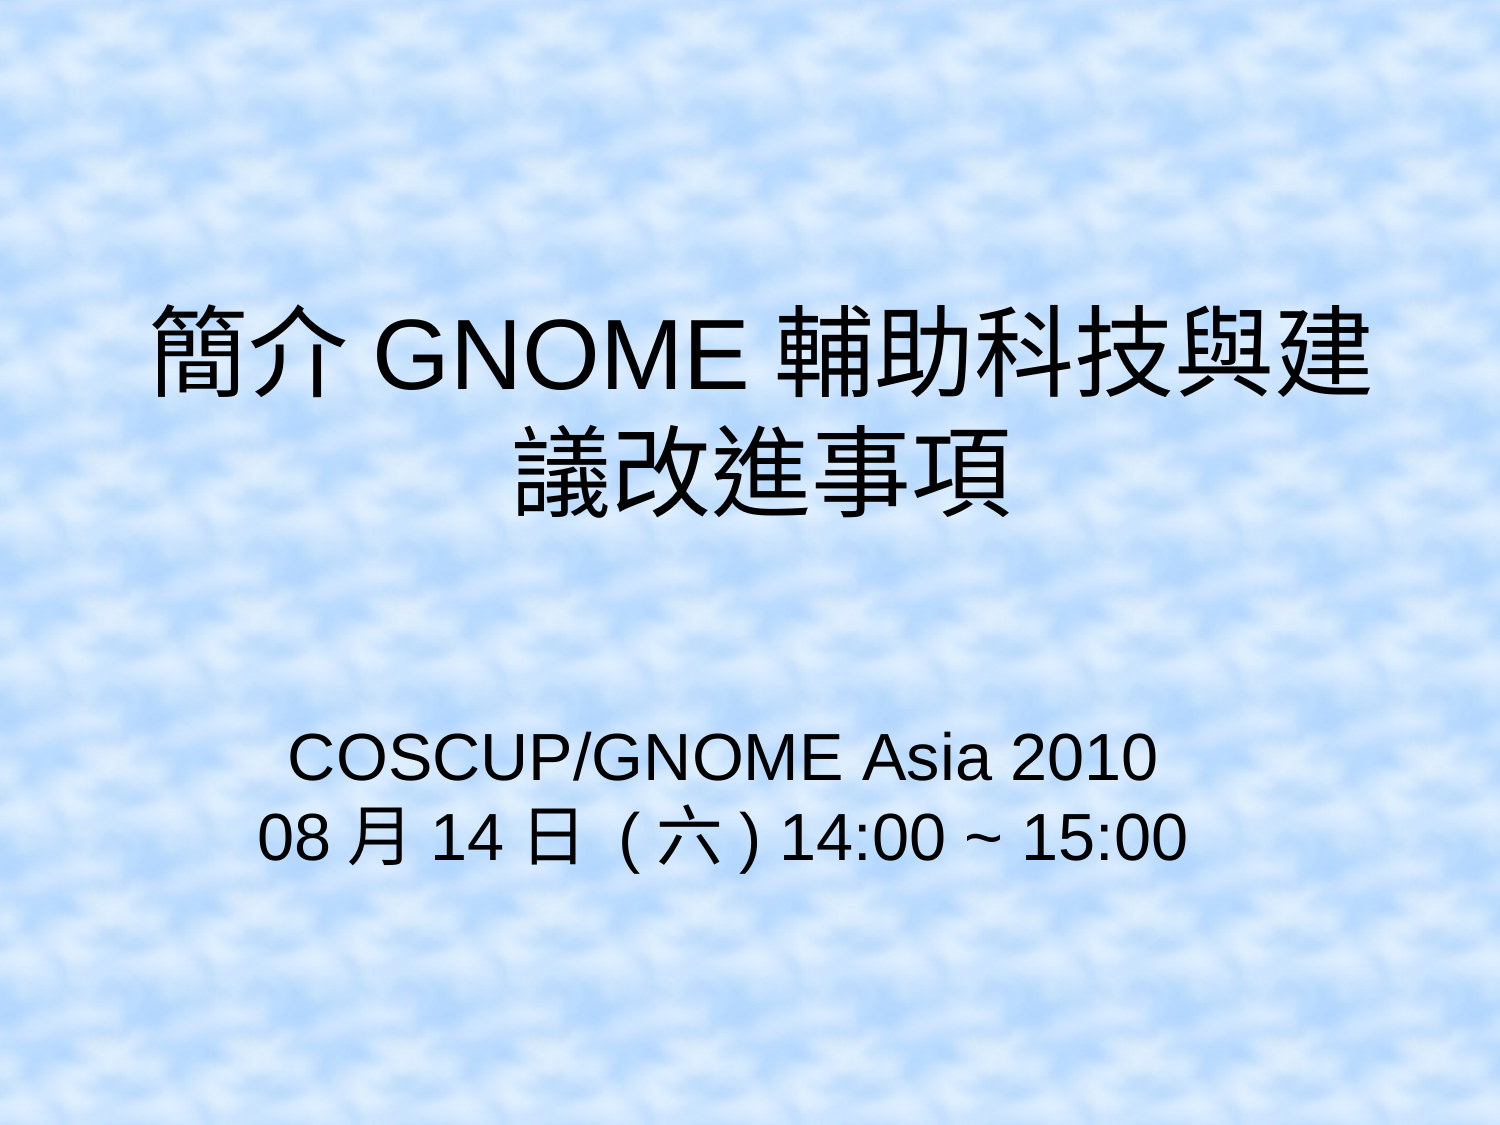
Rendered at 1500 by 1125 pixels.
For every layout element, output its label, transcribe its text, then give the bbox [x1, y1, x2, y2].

picture [0, 0, 1500, 1125]
title 簡介GNOME輔助科技與建議改進事項 [123, 278, 1399, 541]
subtitle COSCUP/GNOME Asia 2010 08月14日 (六) 14:00 ~ 15:00 [88, 649, 1359, 938]
